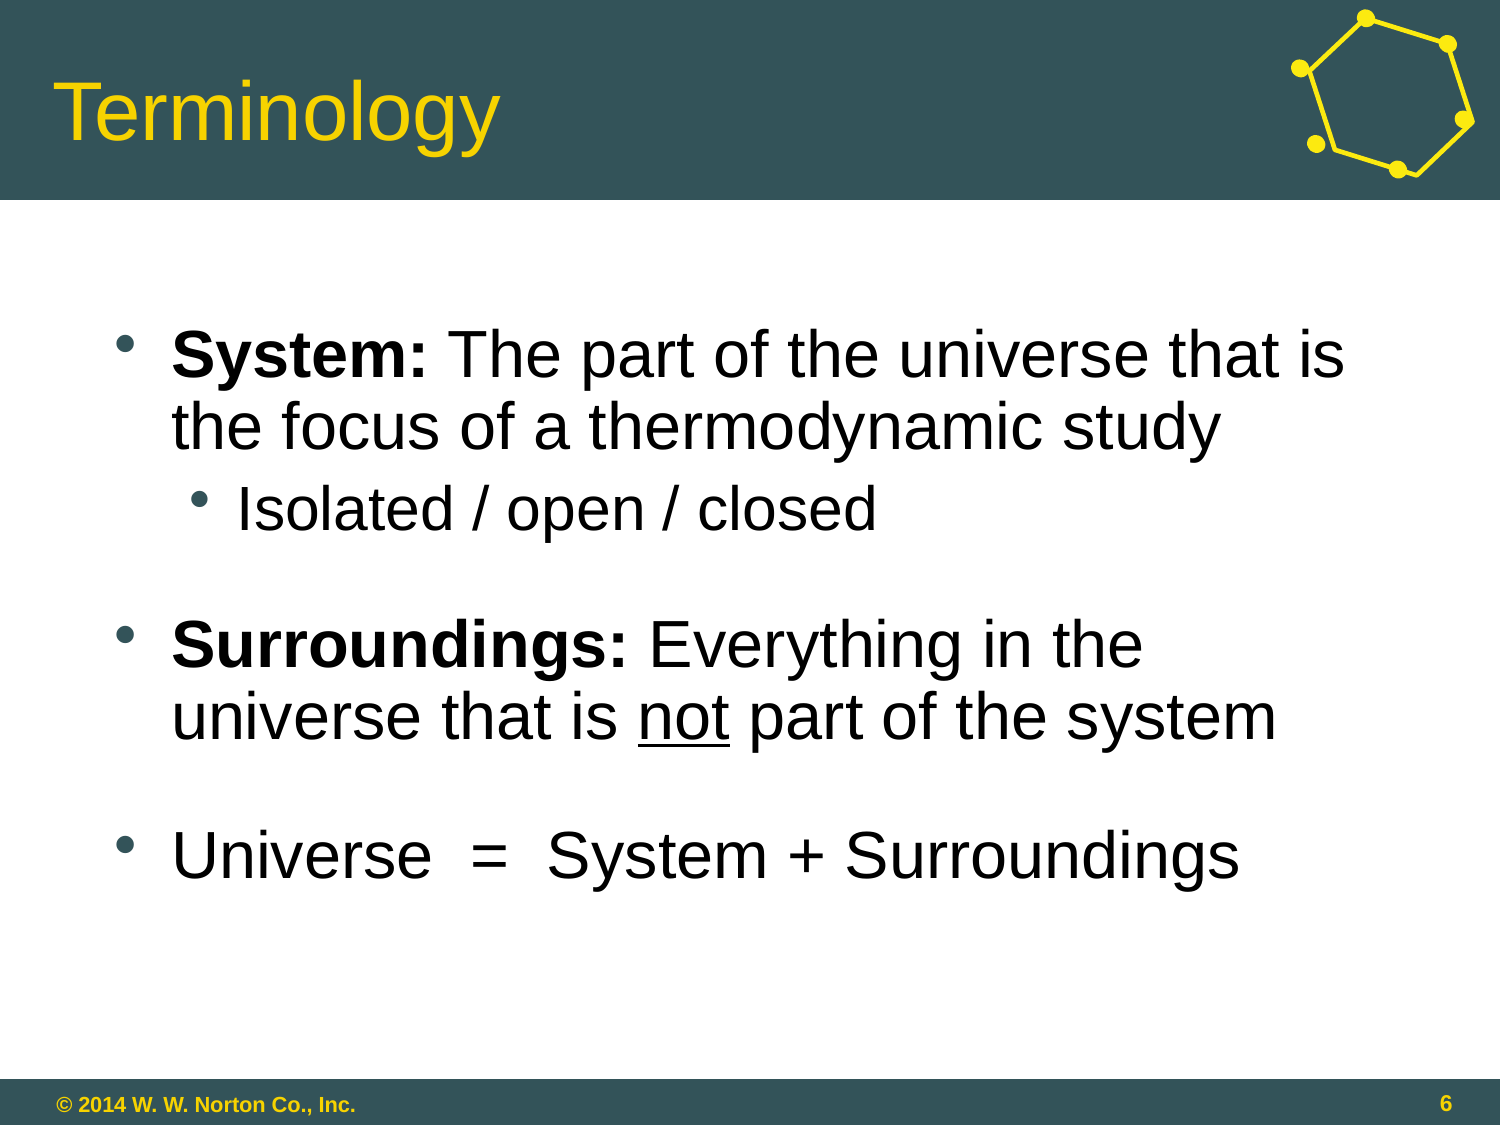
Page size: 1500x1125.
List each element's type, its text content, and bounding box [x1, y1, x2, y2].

list System: The part of the universe that is the focus of a thermodynamic study Isolated / open / closed Surroundings: Everything in the universe that is not part of the system Universe = System + Surroundings [99, 312, 1400, 975]
title Terminology [37, 19, 1118, 195]
slide_number <number> [1408, 1085, 1468, 1120]
